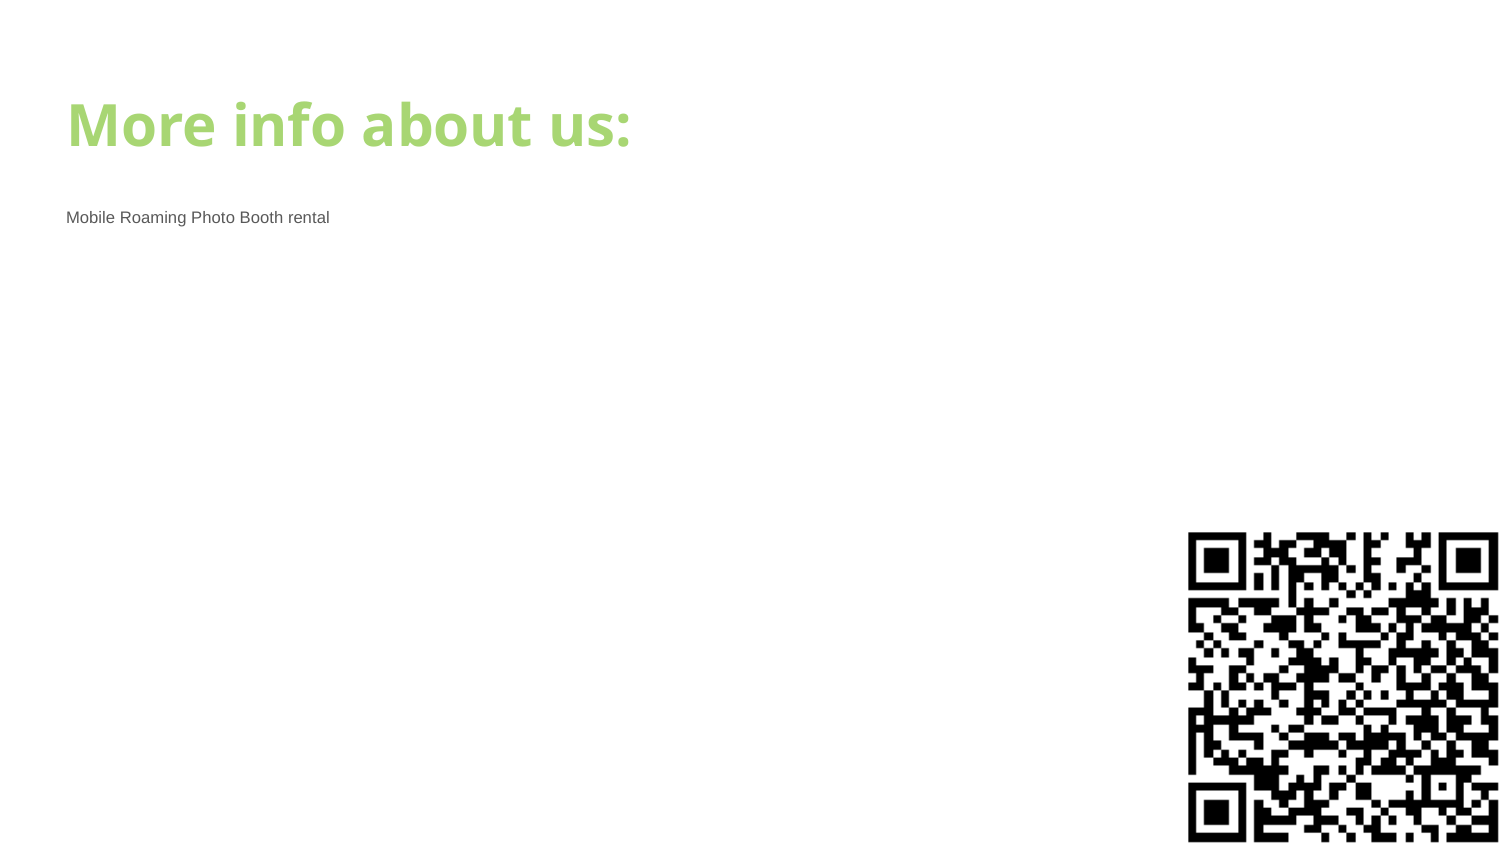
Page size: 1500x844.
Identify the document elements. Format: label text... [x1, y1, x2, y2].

picture [1187, 531, 1500, 844]
list Mobile Roaming Photo Booth rental [51, 189, 1449, 750]
title More info about us: [51, 72, 1449, 167]
